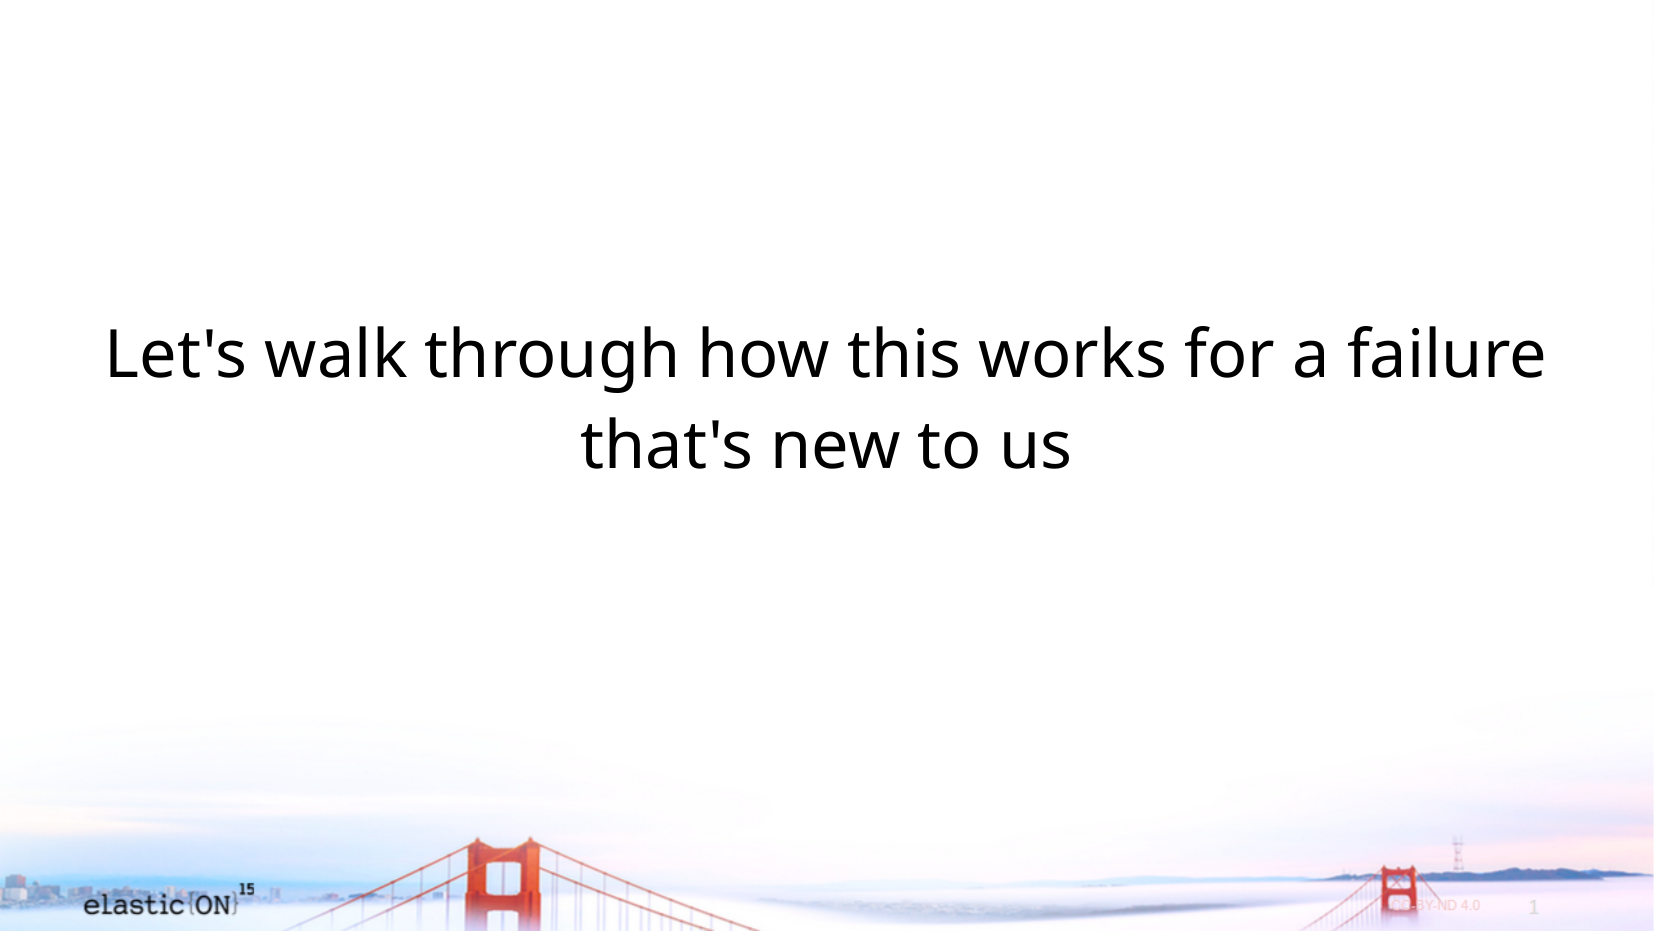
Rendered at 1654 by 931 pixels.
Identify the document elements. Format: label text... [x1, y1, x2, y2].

subtitle Let's walk through how this works for a failure that's new to us [82, 37, 1571, 758]
picture [0, 0, 1654, 931]
